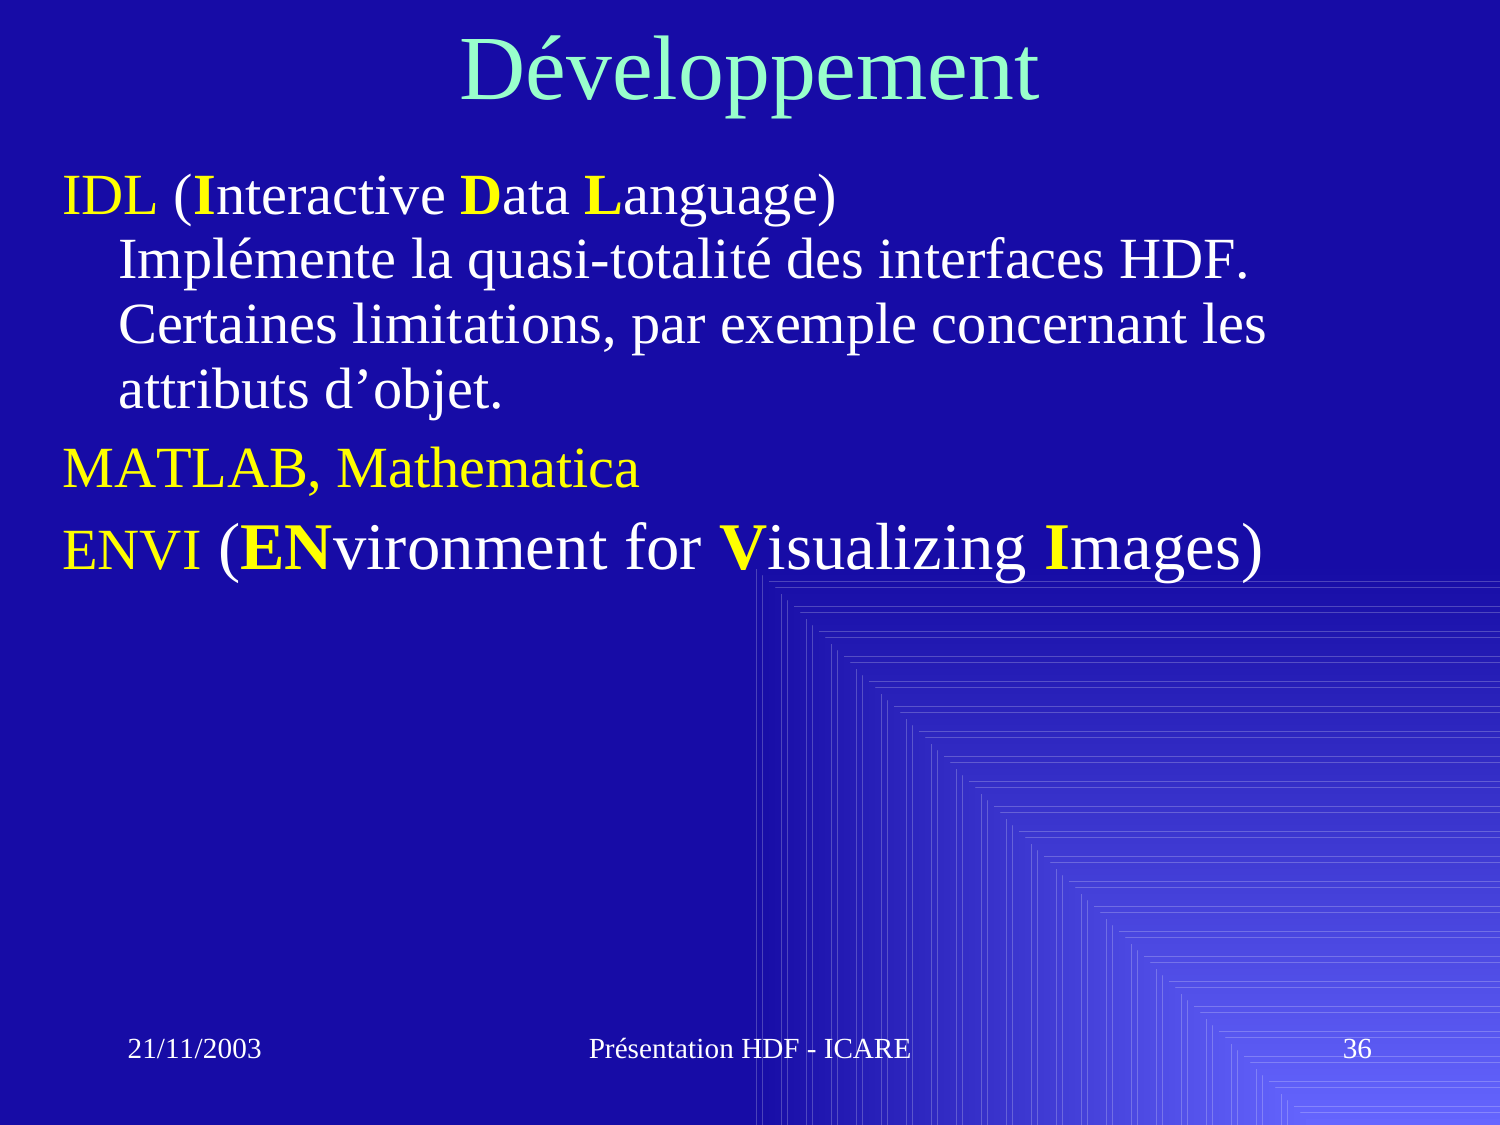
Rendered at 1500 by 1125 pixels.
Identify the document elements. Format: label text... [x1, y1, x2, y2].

list IDL (Interactive Data Language) Implémente la quasi-totalité des interfaces HDF. Certaines limitations, par exemple concernant les attributs d’objet. MATLAB, Mathematica ENVI (ENvironment for Visualizing Images) [62, 162, 1450, 1000]
title Développement [37, 0, 1463, 138]
